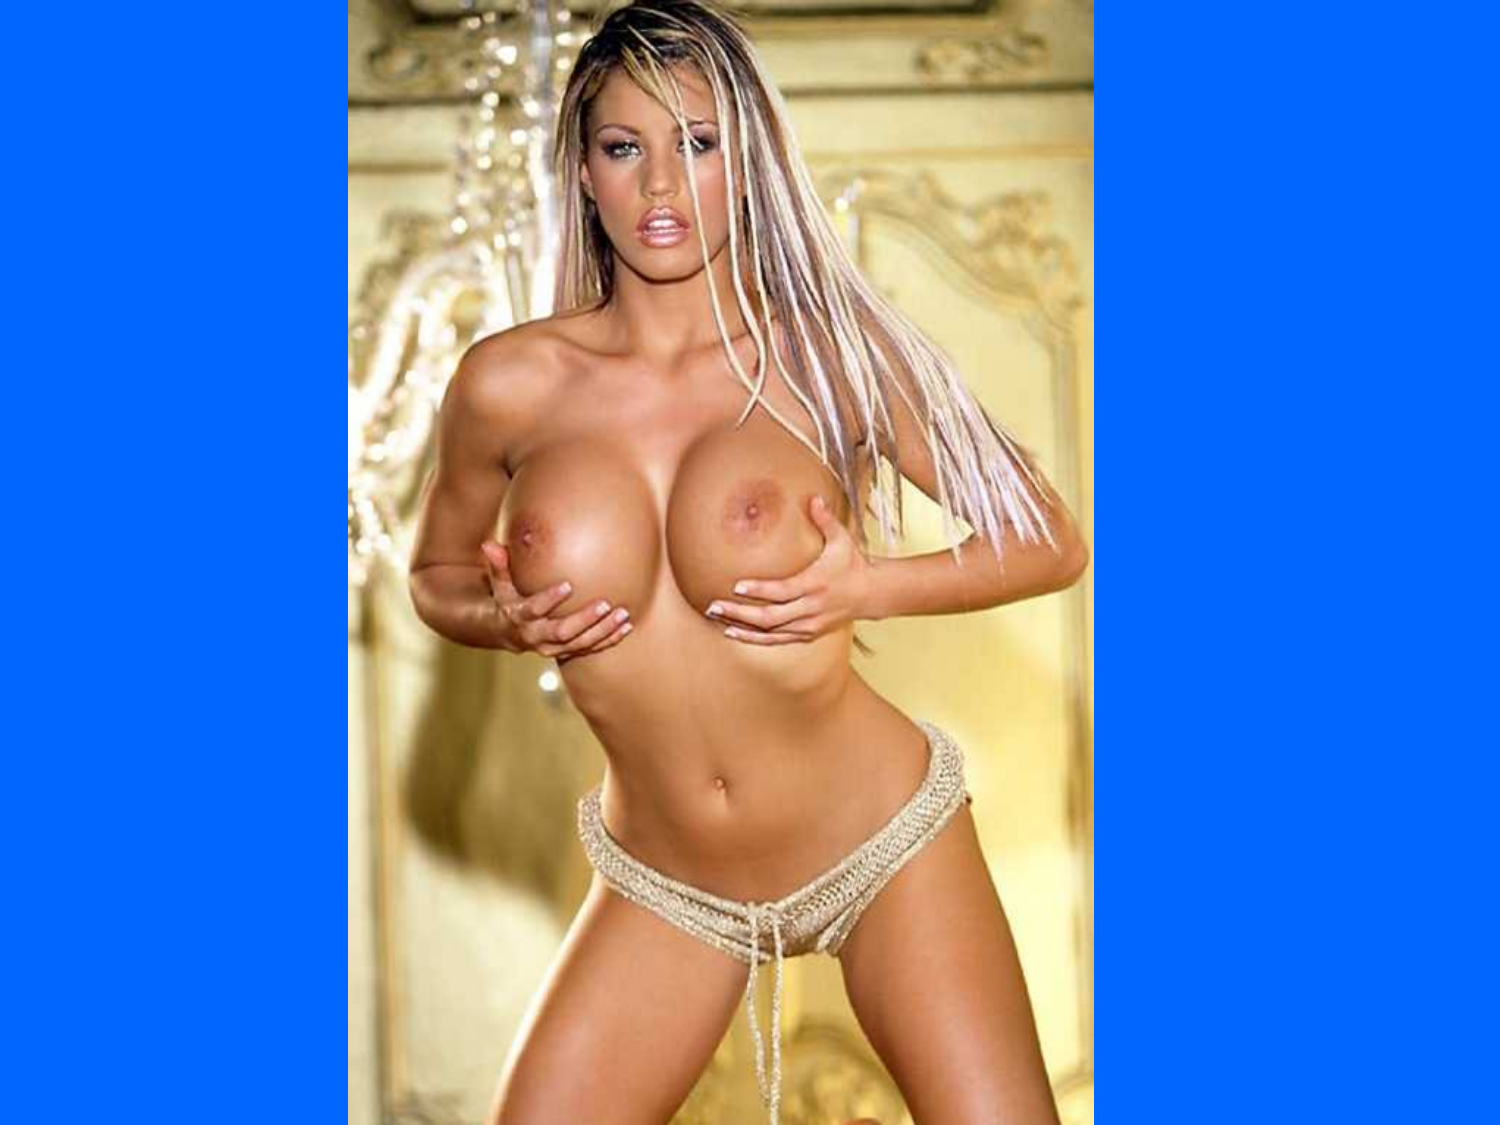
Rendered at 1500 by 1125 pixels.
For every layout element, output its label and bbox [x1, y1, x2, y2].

picture [348, 0, 1094, 1125]
